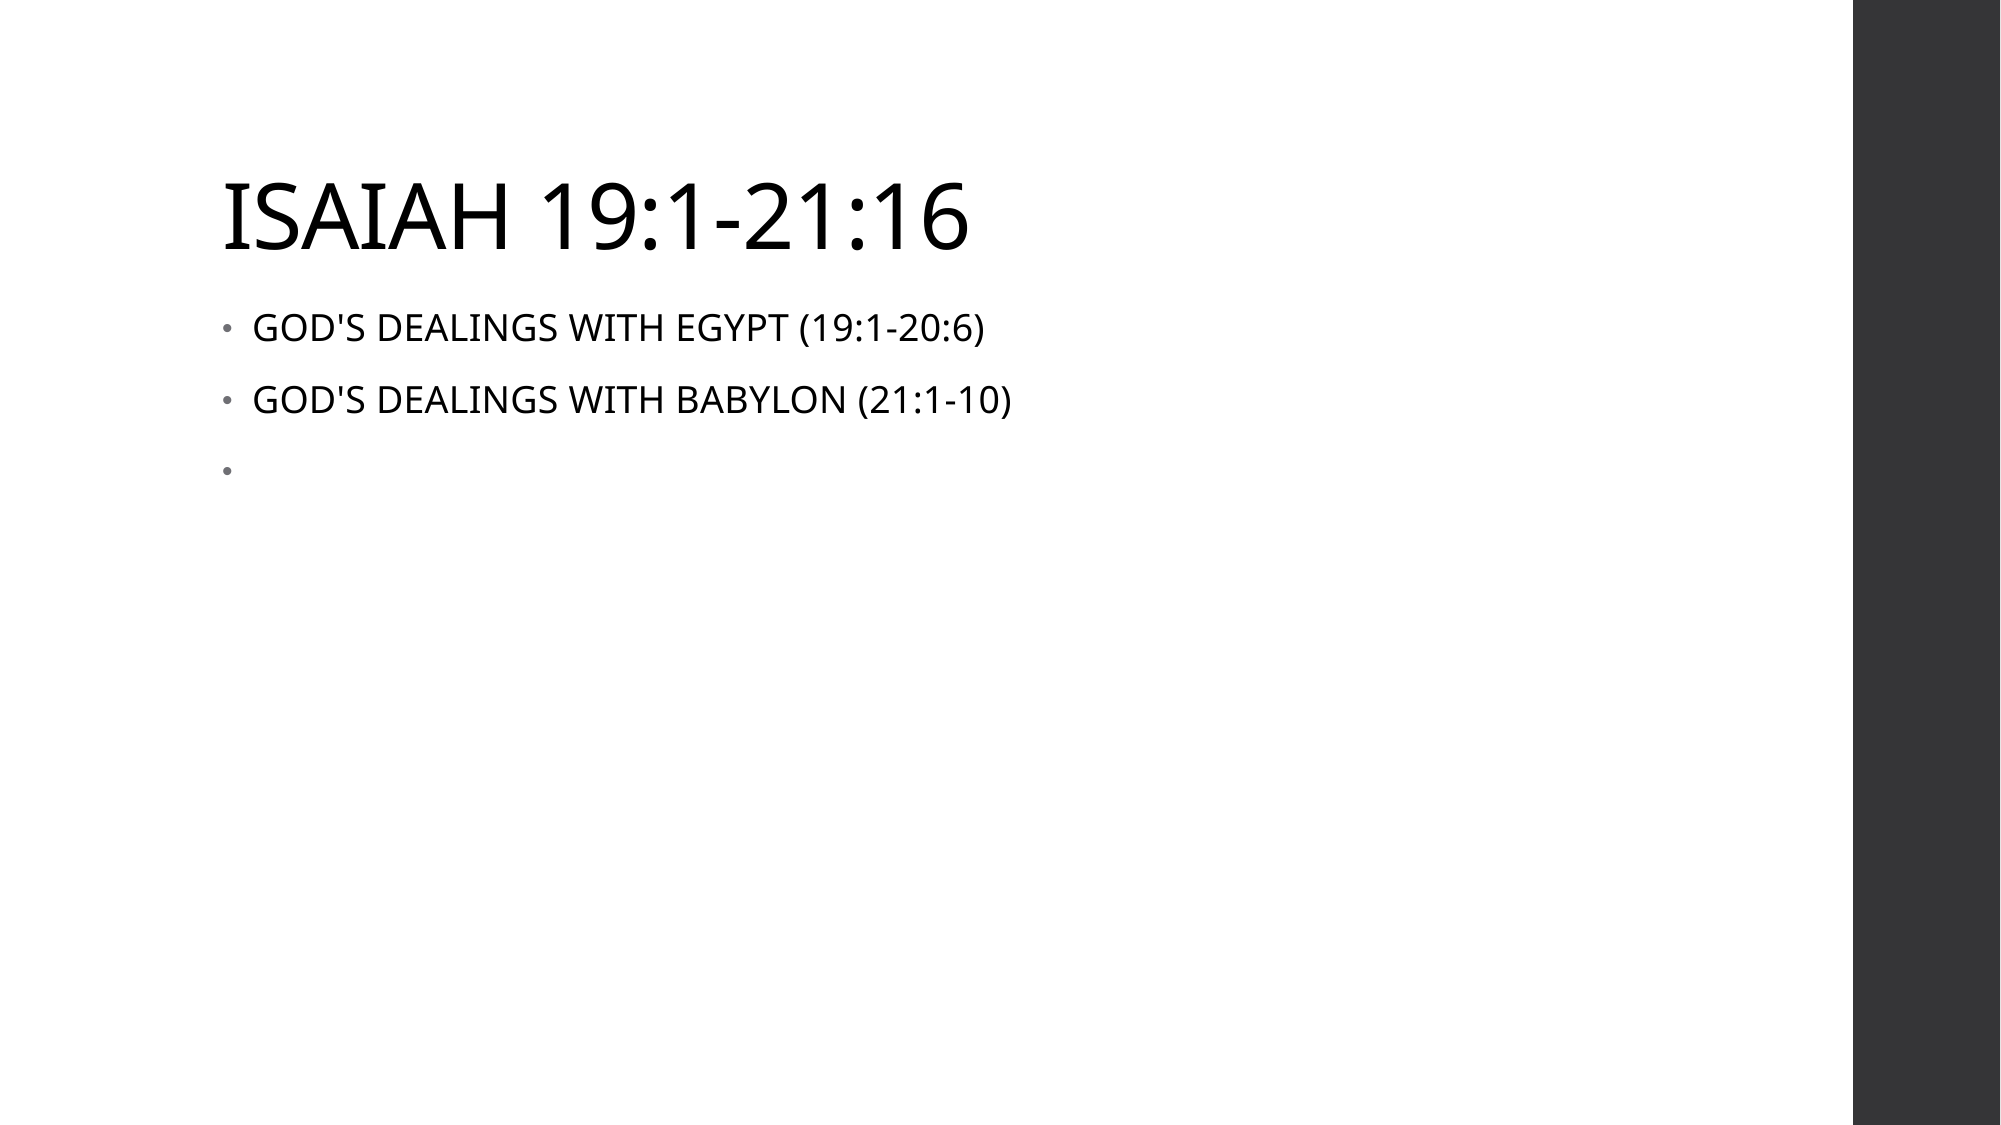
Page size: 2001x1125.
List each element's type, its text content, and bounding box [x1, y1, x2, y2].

list GOD'S DEALINGS WITH EGYPT (19:1-20:6) GOD'S DEALINGS WITH BABYLON (21:1-10) [206, 299, 1617, 1014]
title ISAIAH 19:1-21:16 [206, 60, 1797, 278]
